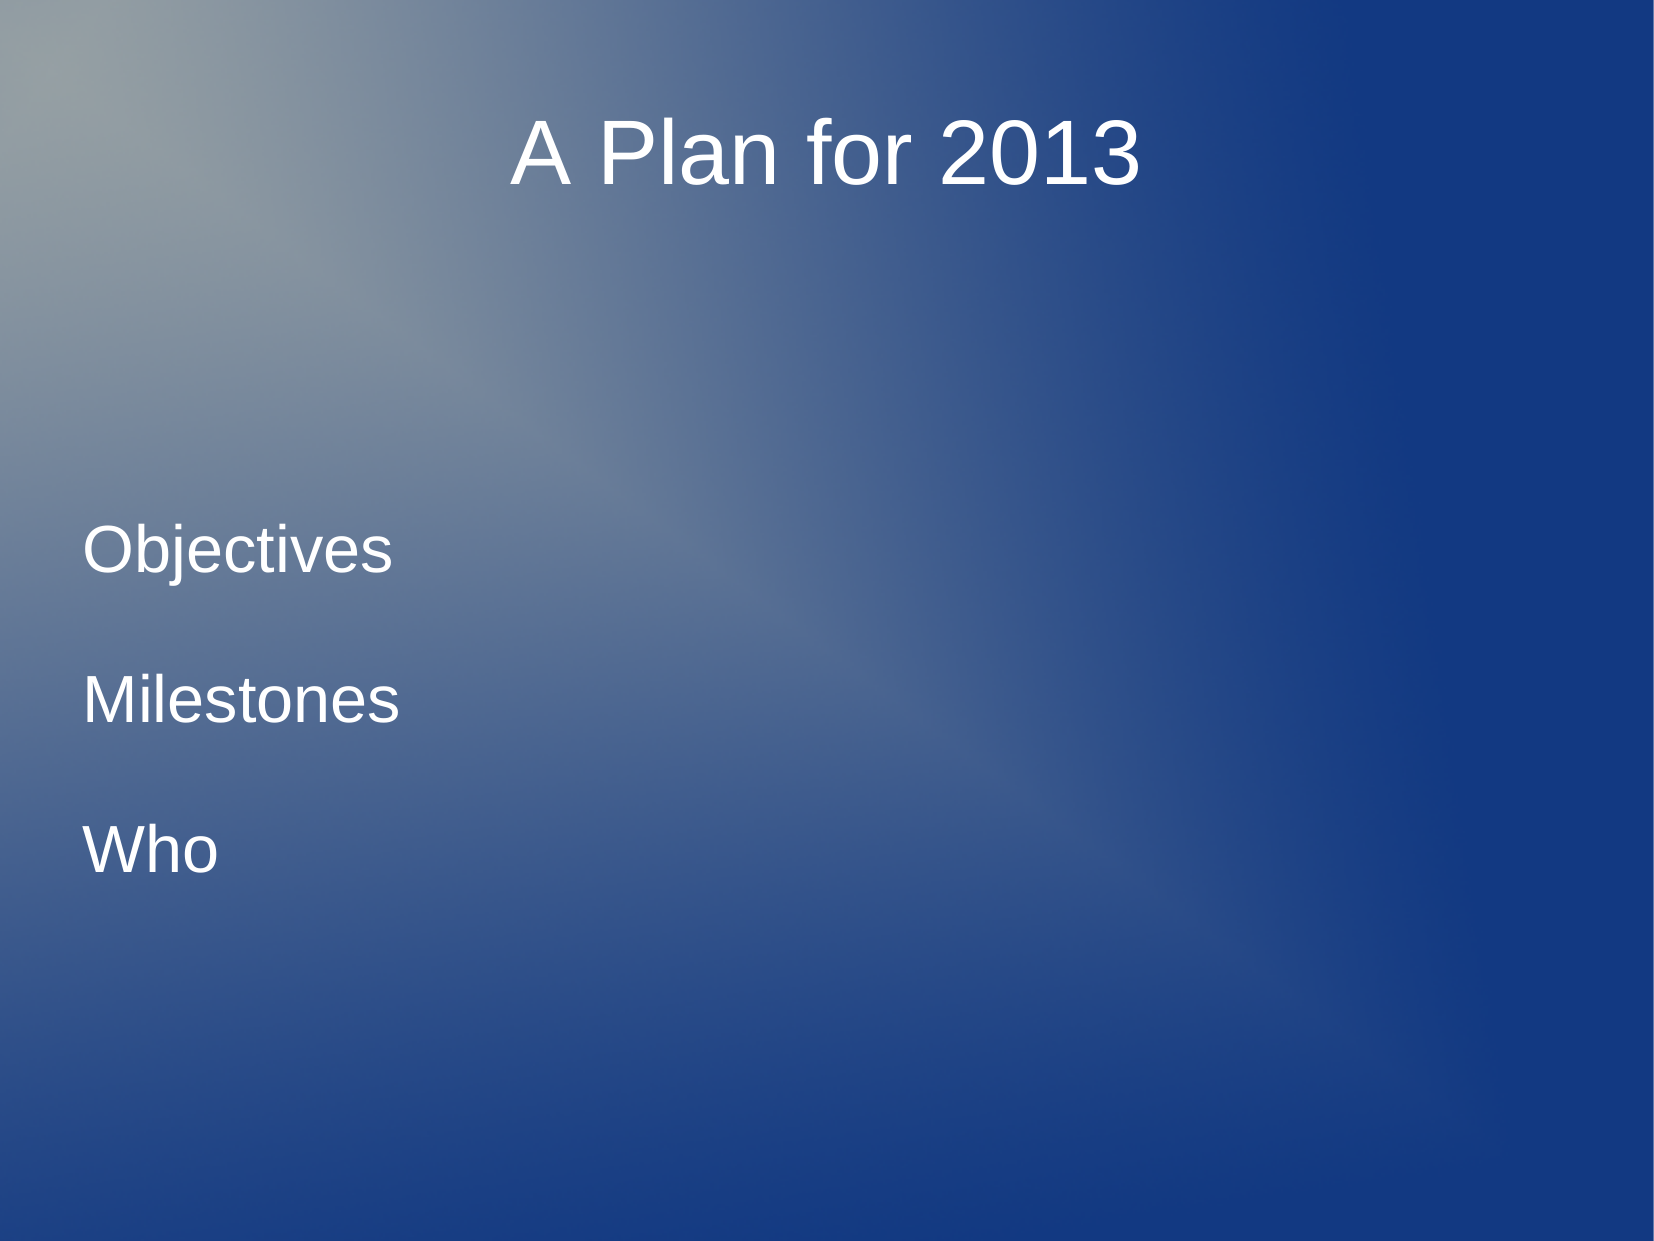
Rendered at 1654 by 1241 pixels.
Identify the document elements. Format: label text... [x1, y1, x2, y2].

subtitle Objectives Milestones Who [82, 297, 1571, 1102]
title A Plan for 2013 [82, 56, 1571, 250]
picture [0, 0, 1654, 1241]
